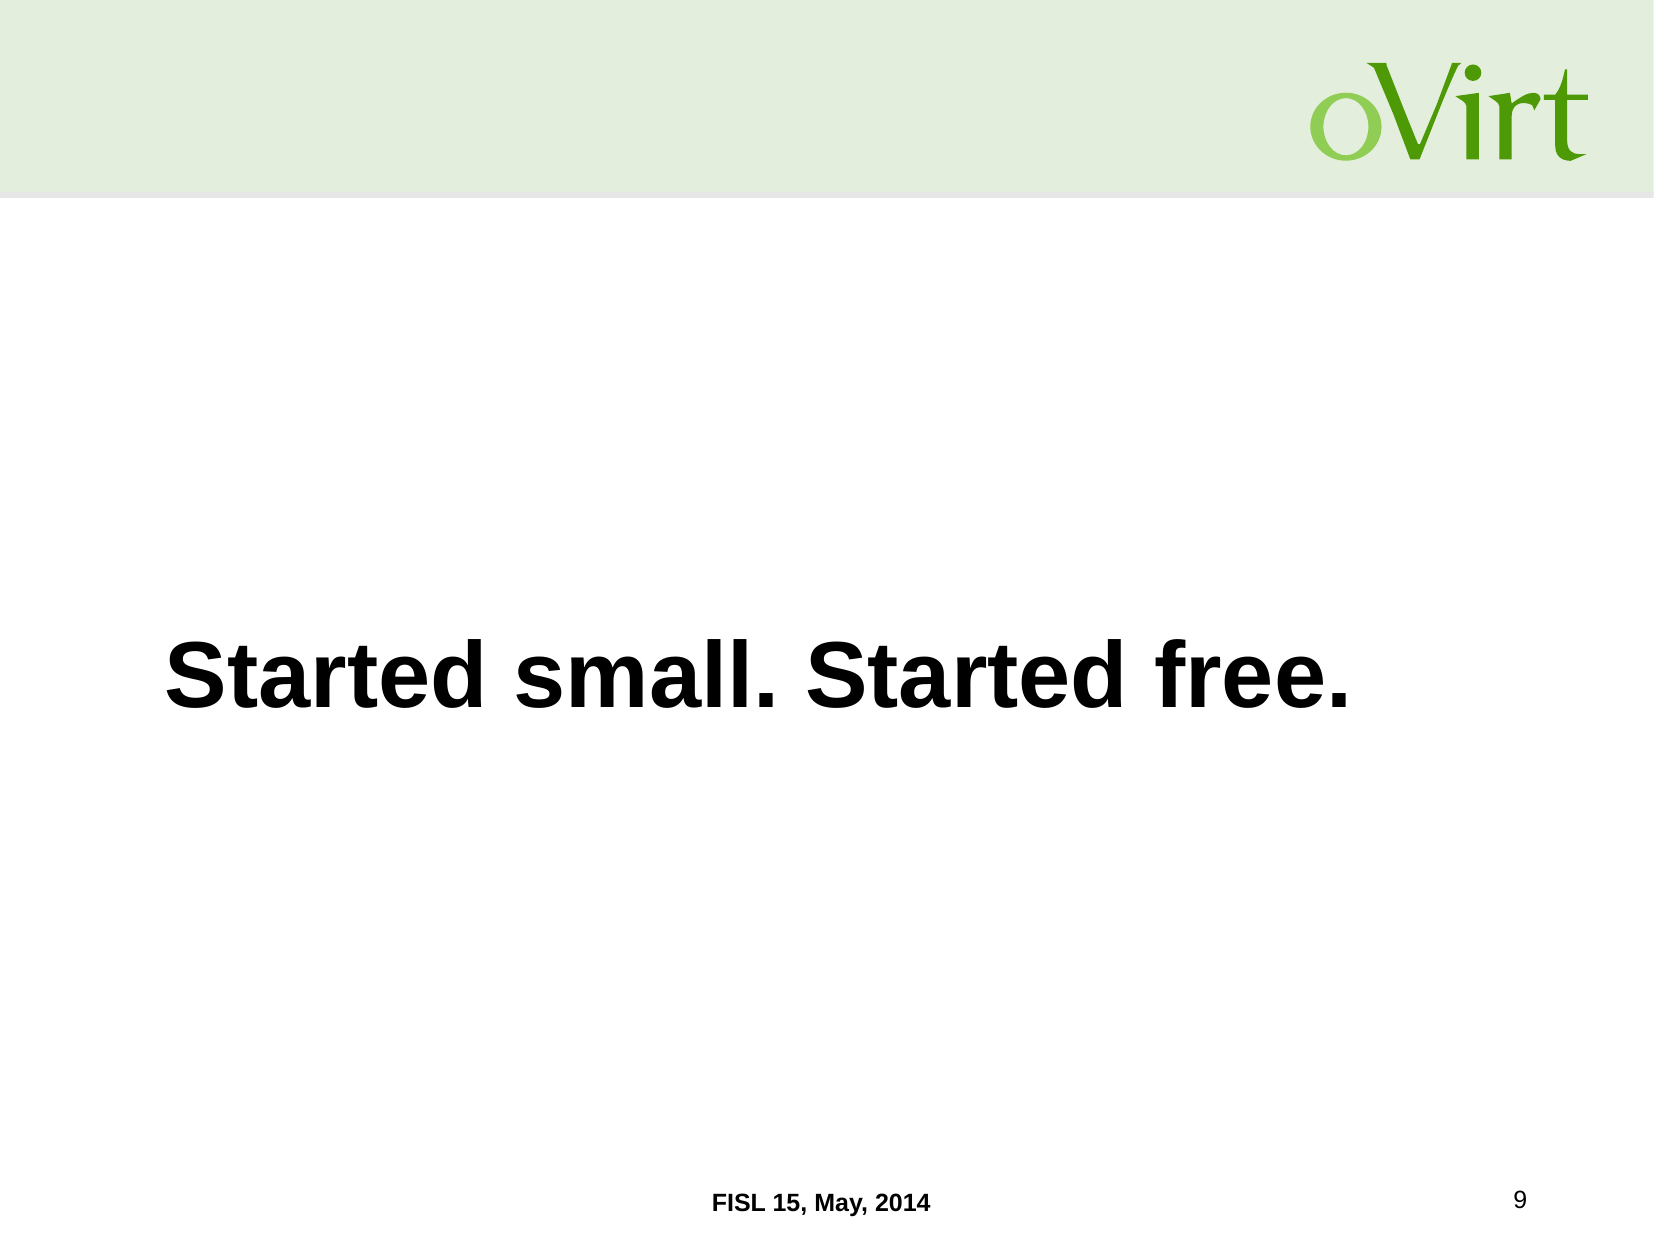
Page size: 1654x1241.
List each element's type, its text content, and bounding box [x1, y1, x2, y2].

text_box Started small. Started free. [150, 615, 1654, 750]
